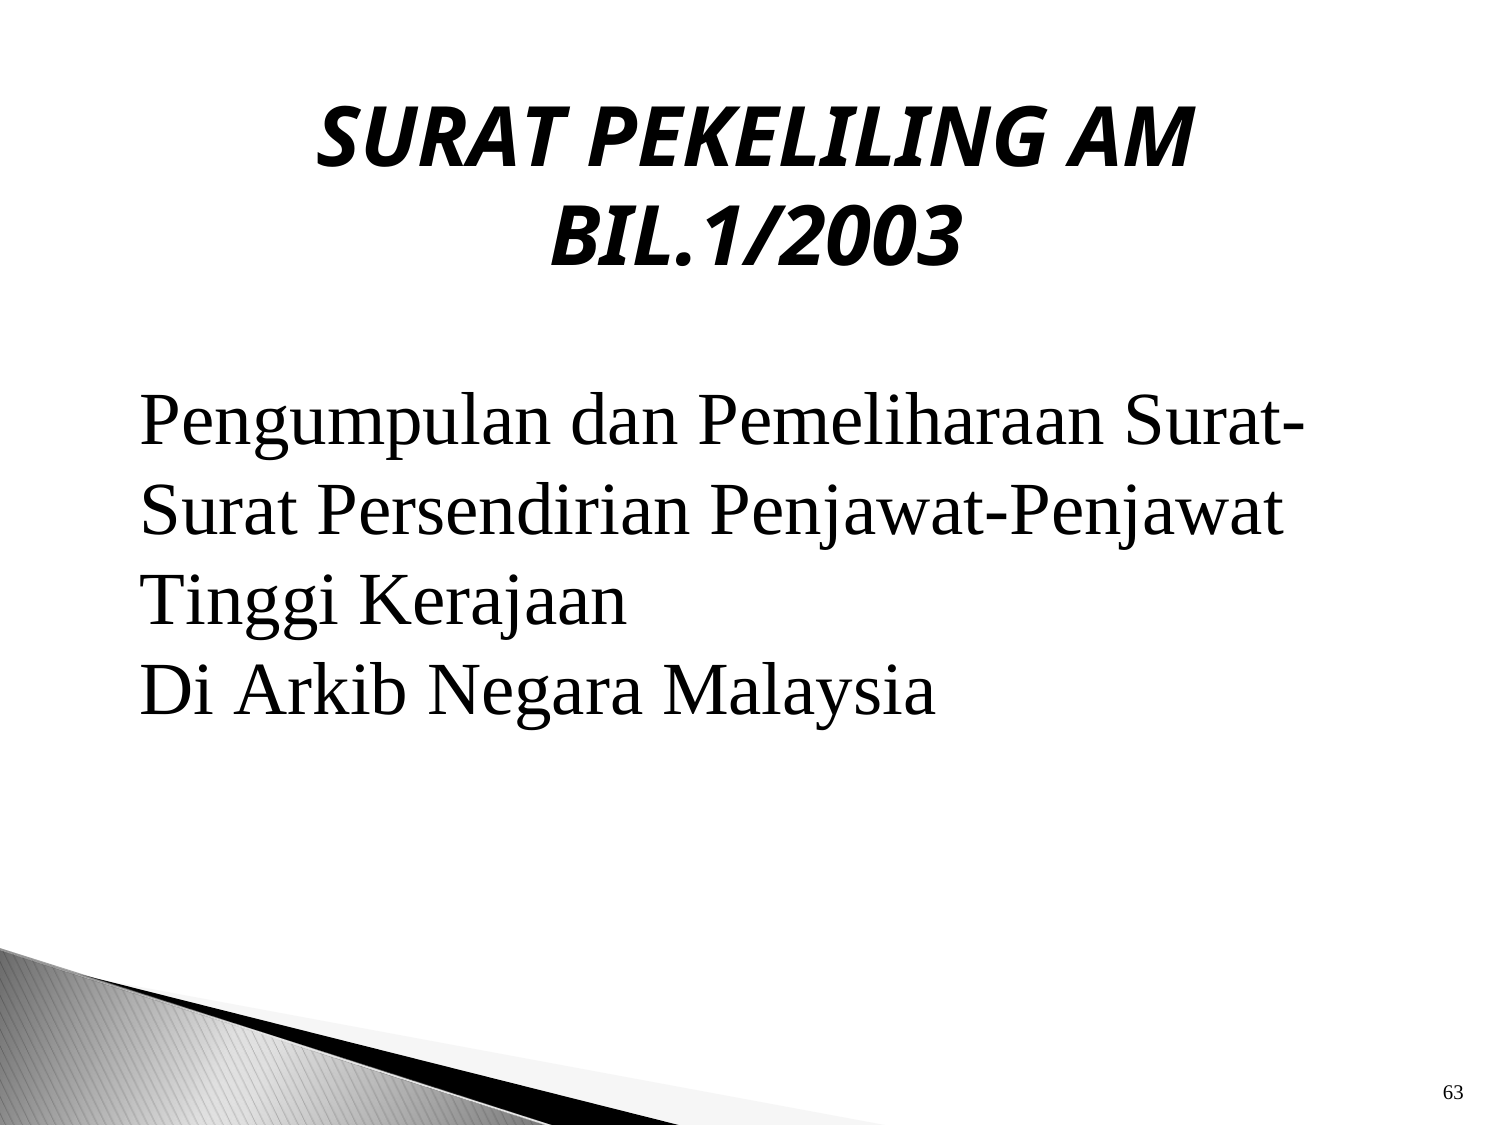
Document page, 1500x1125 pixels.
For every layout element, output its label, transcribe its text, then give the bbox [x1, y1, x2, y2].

picture [0, 947, 559, 1125]
text_box <number> [1418, 1051, 1479, 1112]
text_box SURAT PEKELILING AM BIL.1/2003 [87, 74, 1426, 325]
text_box Pengumpulan dan Pemeliharaan Surat-Surat Persendirian Penjawat-Penjawat Tinggi Kerajaan Di Arkib Negara Malaysia [125, 362, 1388, 738]
